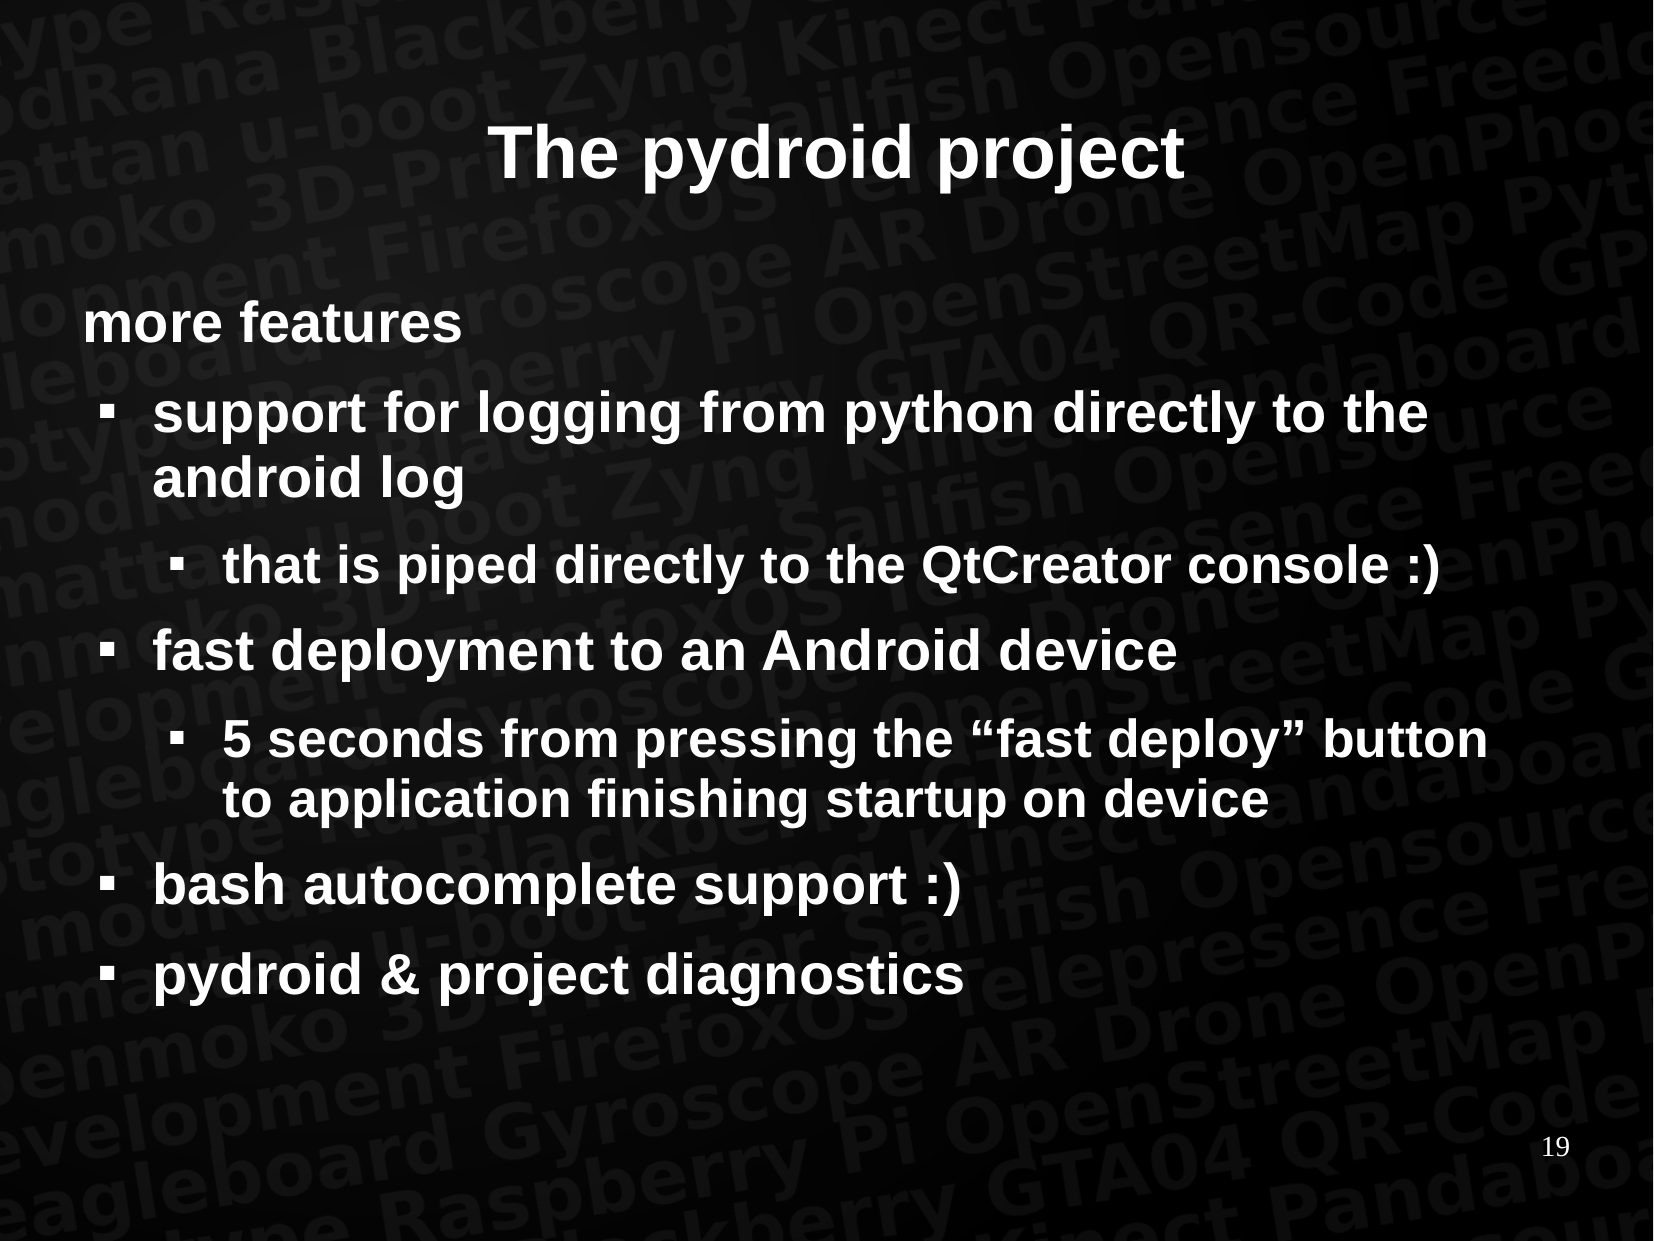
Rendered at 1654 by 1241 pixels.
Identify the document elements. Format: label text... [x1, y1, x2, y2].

title The pydroid project [82, 49, 1571, 257]
list more features support for logging from python directly to the android log that is piped directly to the QtCreator console :) fast deployment to an Android device 5 seconds from pressing the “fast deploy” button to application finishing startup on device bash autocomplete support :) pydroid & project diagnostics [82, 290, 1538, 1010]
picture [0, 0, 1654, 1241]
